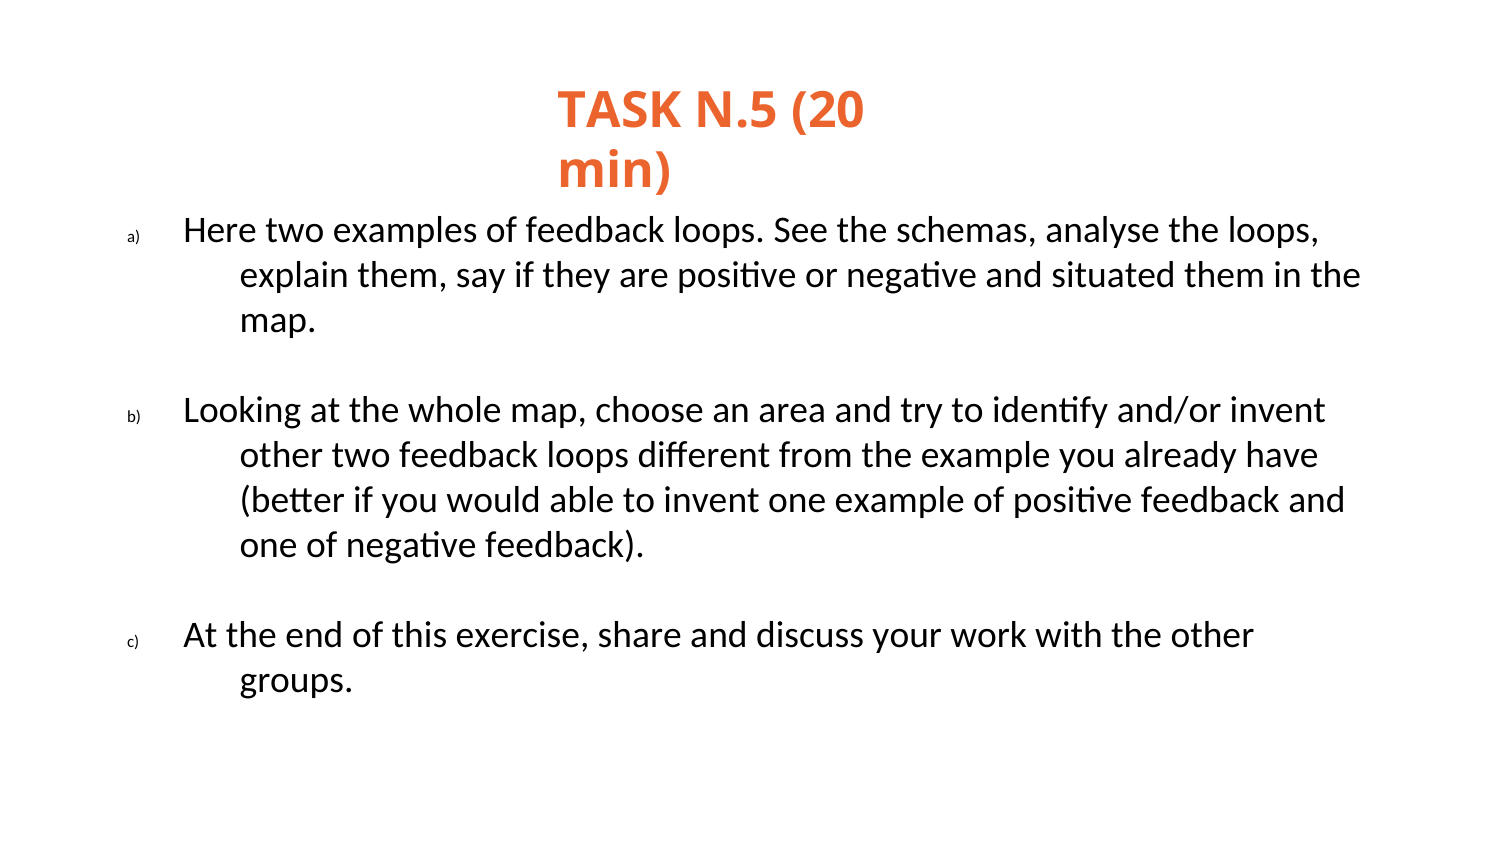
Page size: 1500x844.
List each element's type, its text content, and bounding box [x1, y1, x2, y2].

text_box Here two examples of feedback loops. See the schemas, analyse the loops, explain them, say if they are positive or negative and situated them in the map. Looking at the whole map, choose an area and try to identify and/or invent other two feedback loops different from the example you already have (better if you would able to invent one example of positive feedback and one of negative feedback). At the end of this exercise, share and discuss your work with the other groups. [112, 197, 1388, 707]
text_box TASK N.5 (20 min) [543, 70, 1004, 197]
